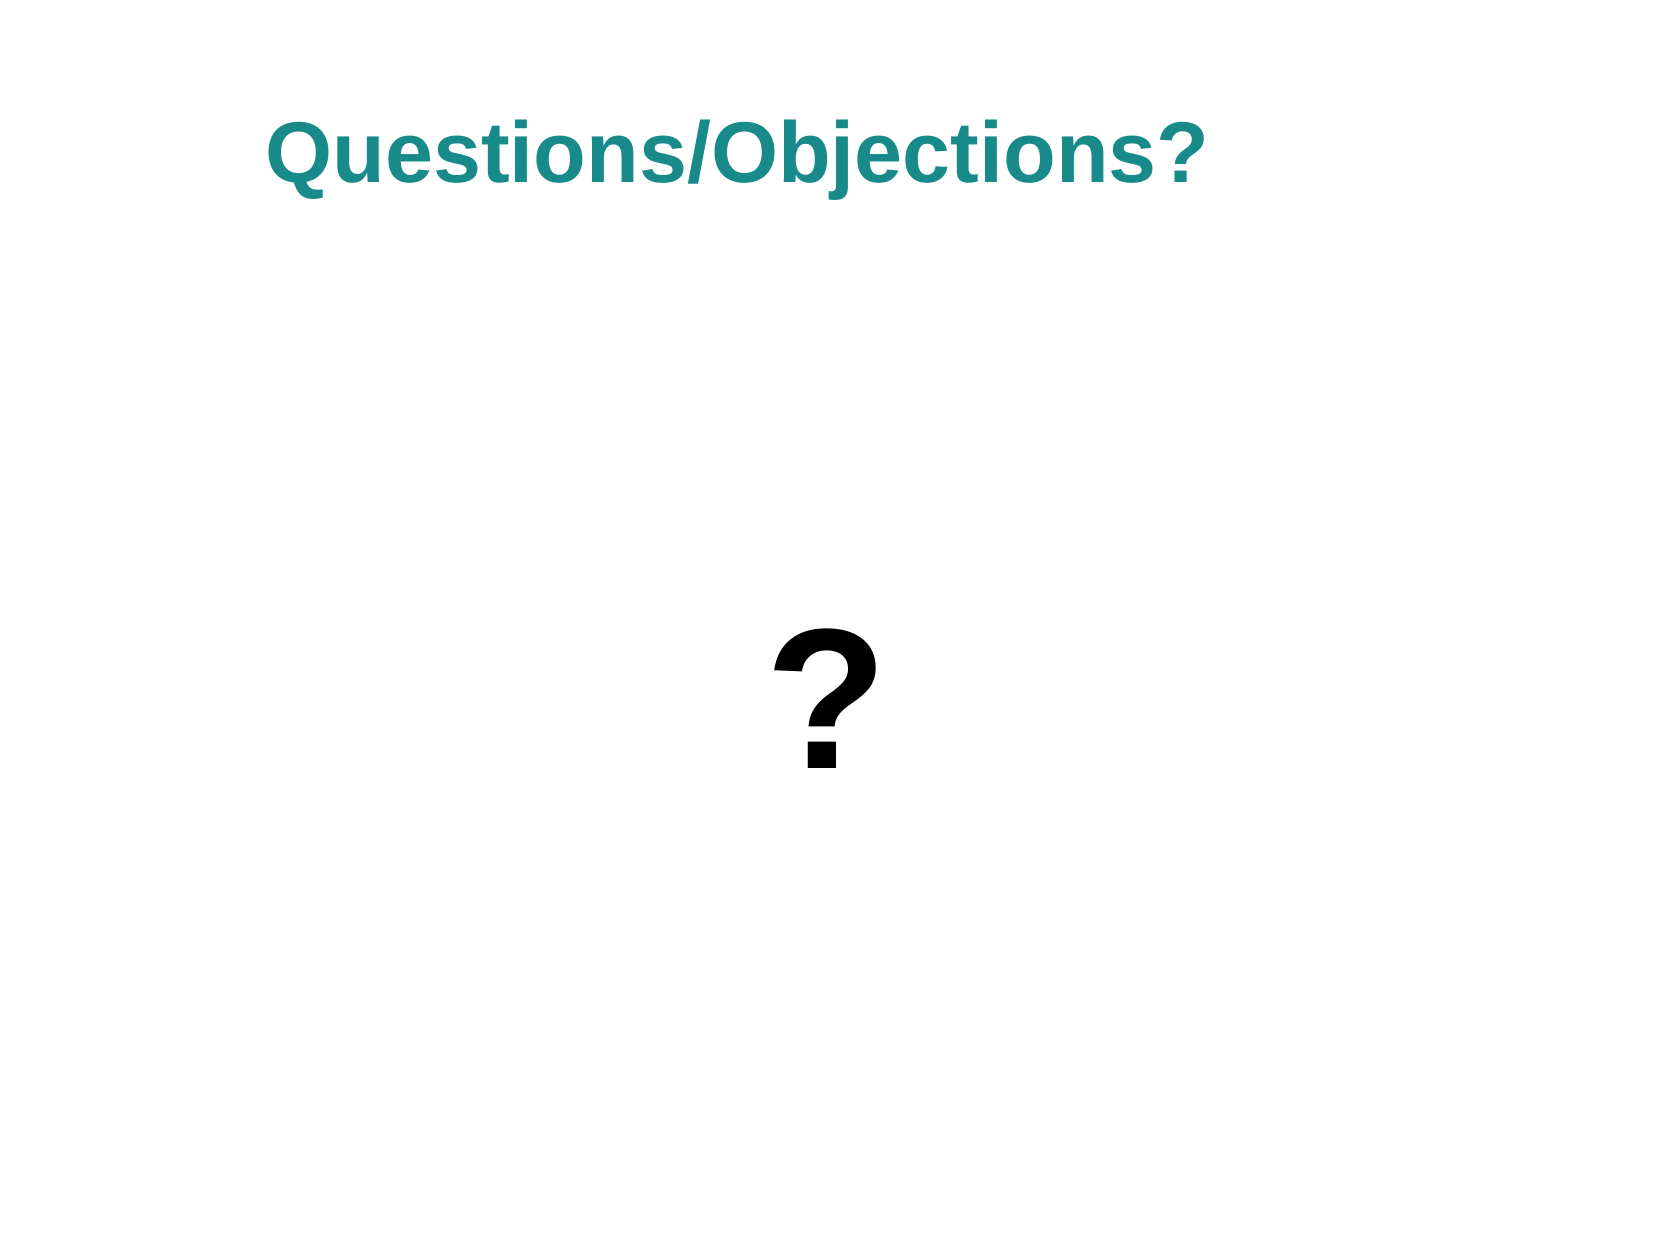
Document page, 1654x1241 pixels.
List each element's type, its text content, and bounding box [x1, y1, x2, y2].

title Questions/Objections? [58, 49, 1417, 257]
subtitle ? [82, 290, 1571, 1109]
